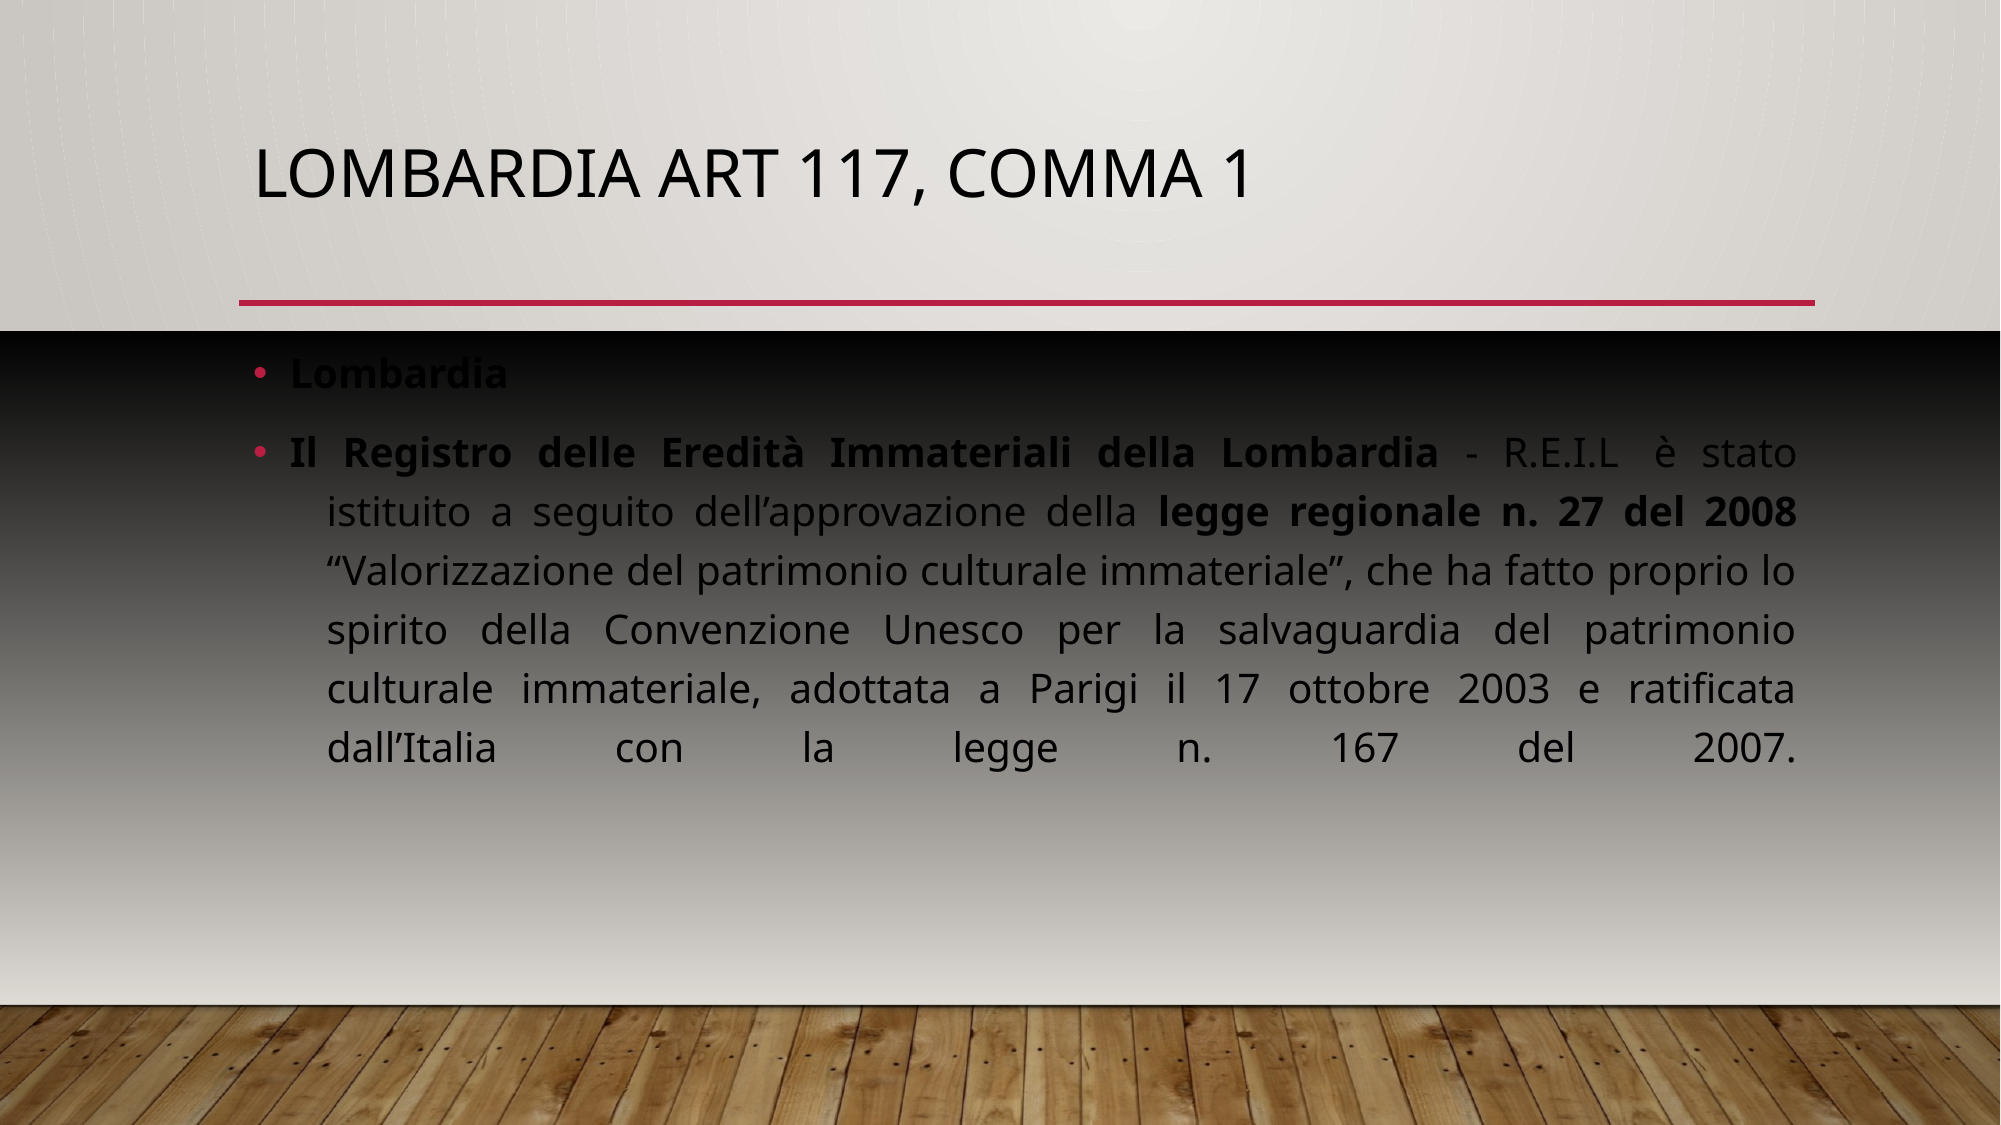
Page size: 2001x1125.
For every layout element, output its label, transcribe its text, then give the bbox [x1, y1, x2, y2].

title Lombardia art 117, comma 1 [238, 131, 1814, 305]
list Lombardia Il Registro delle Eredità Immateriali della Lombardia - R.E.I.L è stato istituito a seguito dell’approvazione della legge regionale n. 27 del 2008 “Valorizzazione del patrimonio culturale immateriale”, che ha fatto proprio lo spirito della Convenzione Unesco per la salvaguardia del patrimonio culturale immateriale, adottata a Parigi il 17 ottobre 2003 e ratificata dall’Italia con la legge n. 167 del 2007. [238, 330, 1814, 897]
